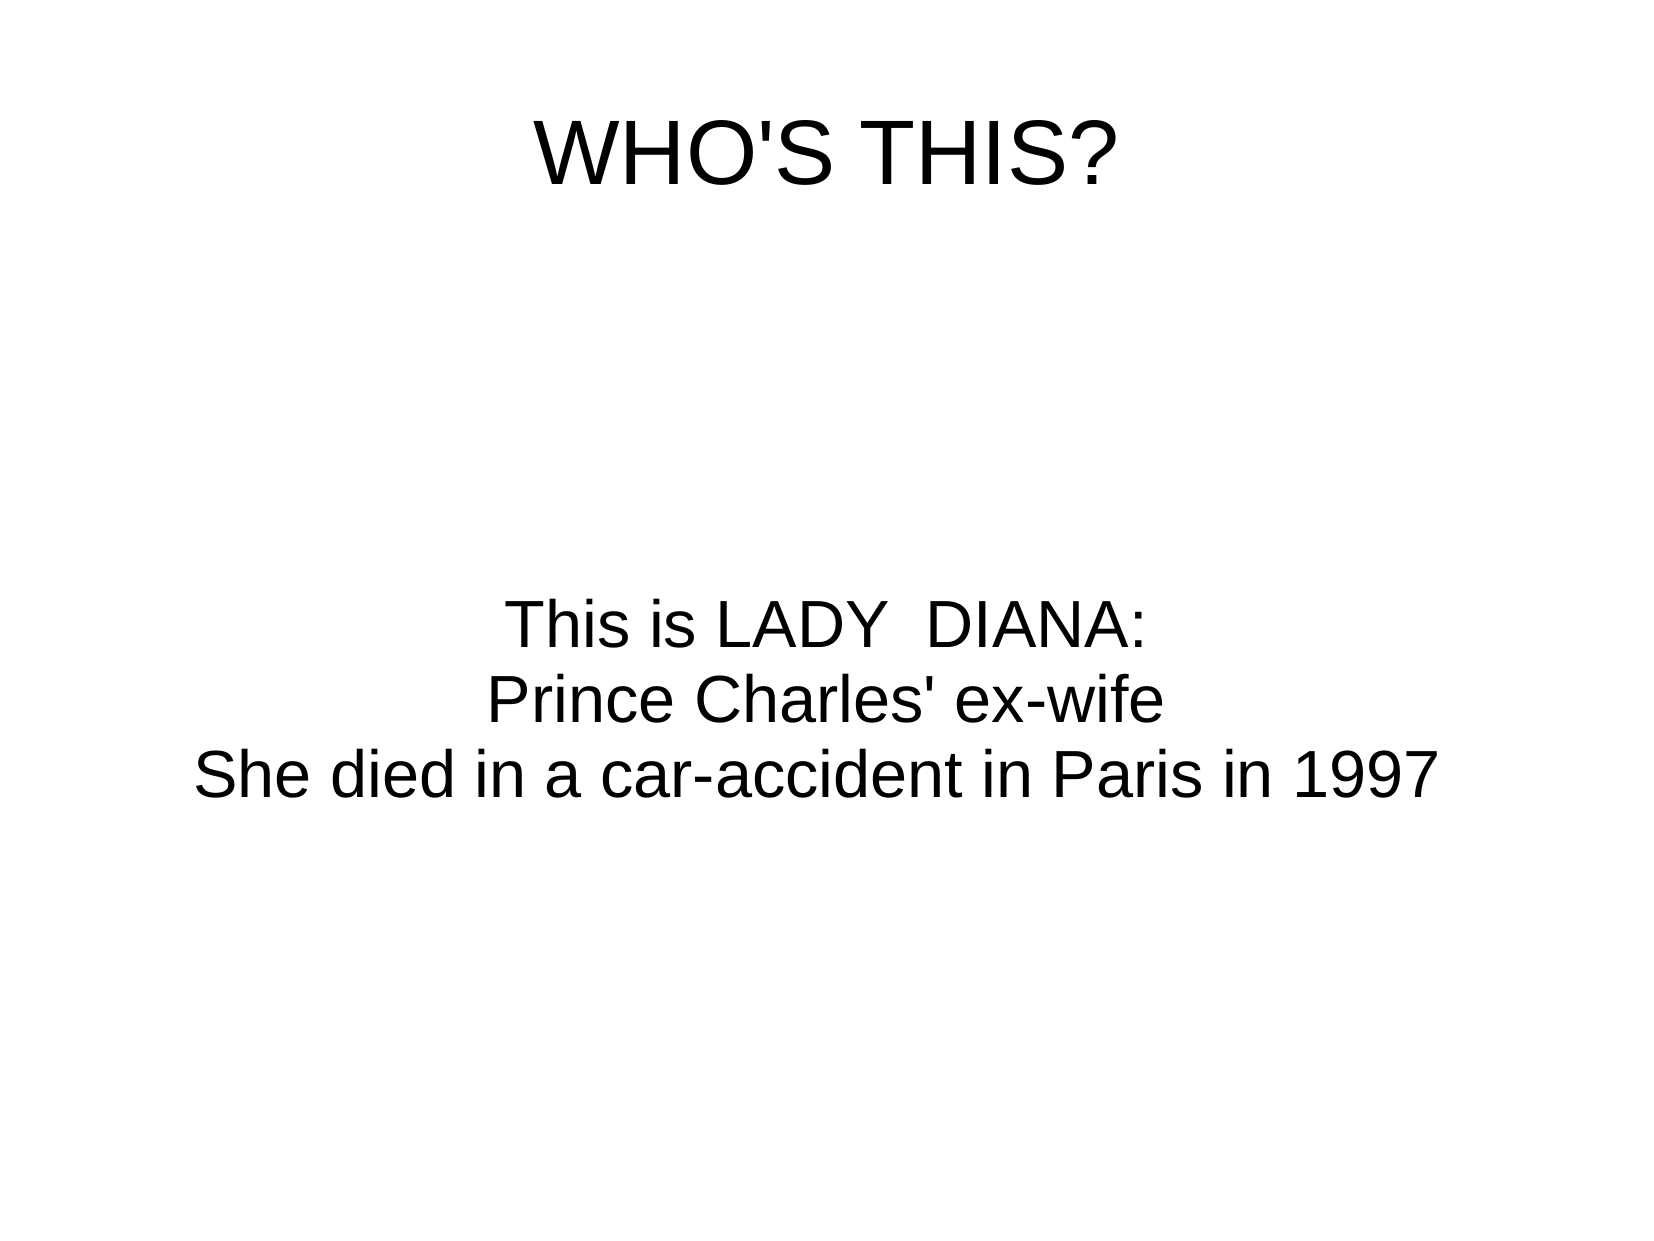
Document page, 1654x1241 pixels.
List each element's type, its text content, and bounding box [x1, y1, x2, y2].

title WHO'S THIS? [82, 56, 1571, 250]
subtitle This is LADY DIANA: Prince Charles' ex-wife She died in a car-accident in Paris in 1997 [82, 297, 1571, 1102]
